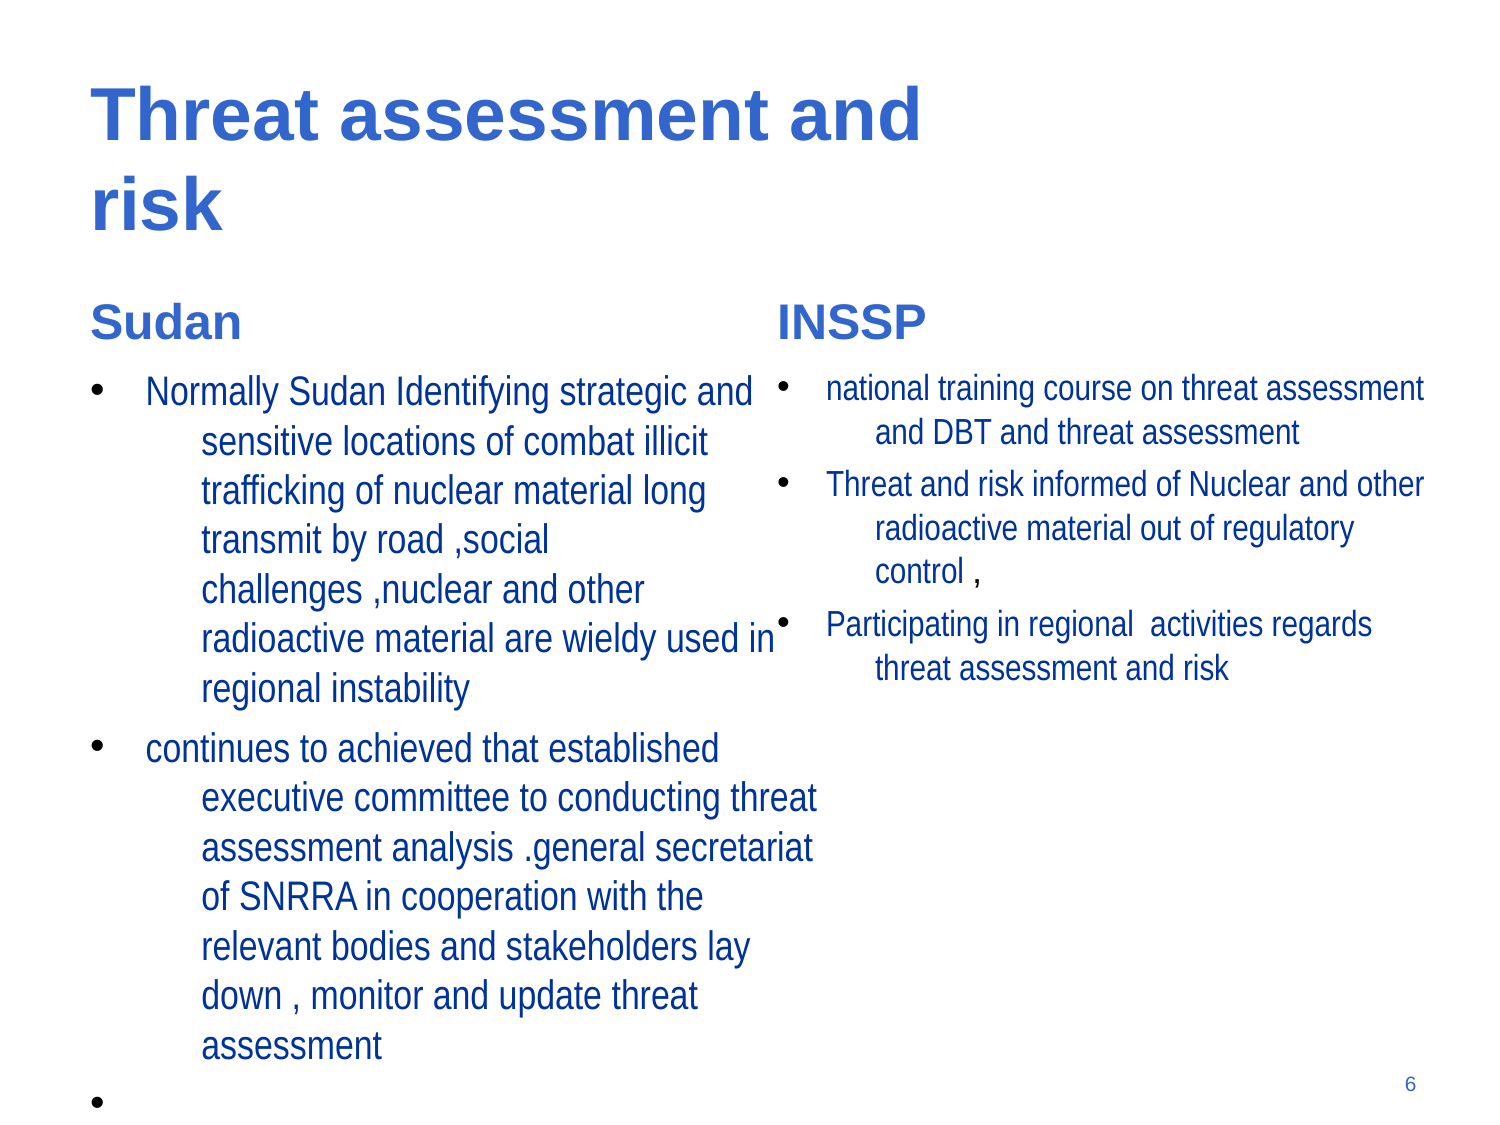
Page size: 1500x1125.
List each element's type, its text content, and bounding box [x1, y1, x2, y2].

list INSSP [761, 251, 1426, 356]
slide_number 6 [1389, 1063, 1474, 1112]
list Sudan [75, 251, 738, 356]
title Threat assessment and risk [75, 57, 1080, 200]
list Normally Sudan Identifying strategic and sensitive locations of combat illicit trafficking of nuclear material long transmit by road ,social challenges ,nuclear and other radioactive material are wieldy used in regional instability continues to achieved that established executive committee to conducting threat assessment analysis .general secretariat of SNRRA in cooperation with the relevant bodies and stakeholders lay down , monitor and update threat assessment [75, 356, 833, 1083]
list national training course on threat assessment and DBT and threat assessment Threat and risk informed of Nuclear and other radioactive material out of regulatory control , Participating in regional activities regards threat assessment and risk [761, 356, 1447, 705]
